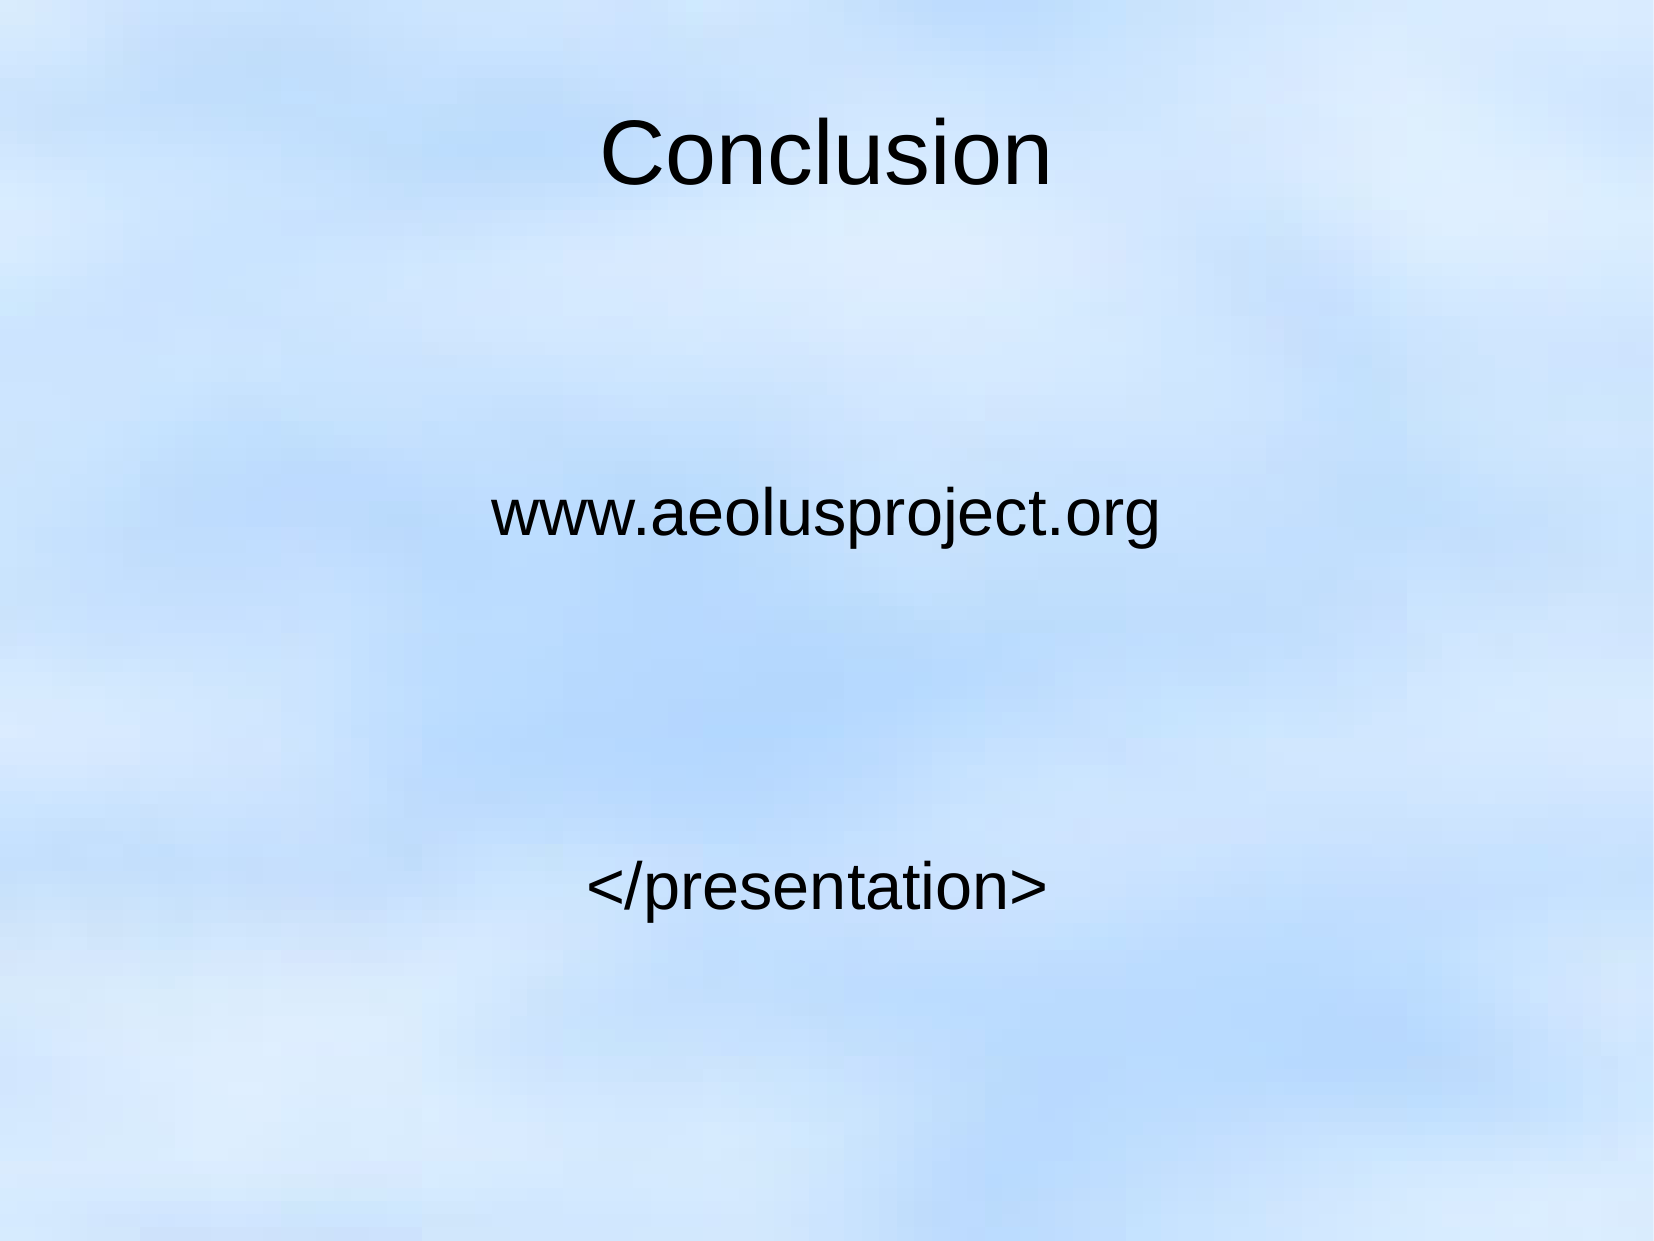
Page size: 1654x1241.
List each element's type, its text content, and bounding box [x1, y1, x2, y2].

title Conclusion [82, 49, 1571, 257]
picture [0, 0, 1654, 1241]
subtitle www.aeolusproject.org </presentation> [82, 290, 1571, 1109]
